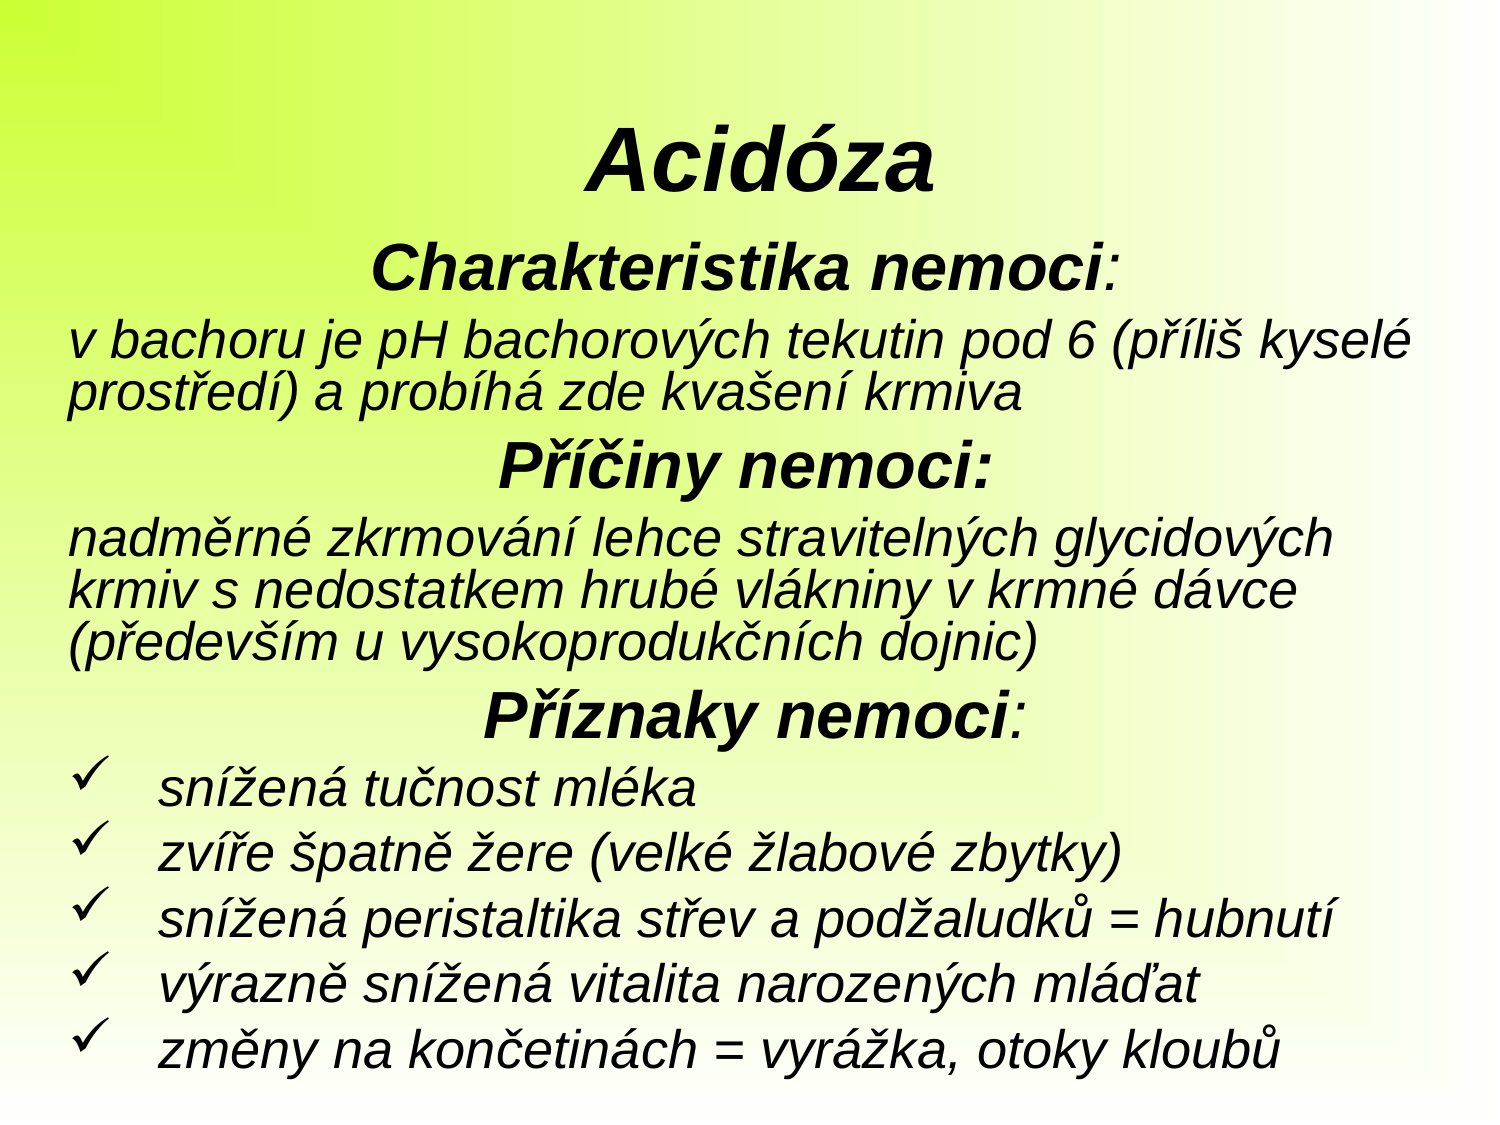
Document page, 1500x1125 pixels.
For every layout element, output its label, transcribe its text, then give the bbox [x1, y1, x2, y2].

text_box Charakteristika nemoci: v bachoru je pH bachorových tekutin pod 6 (příliš kyselé prostředí) a probíhá zde kvašení krmiva Příčiny nemoci: nadměrné zkrmování lehce stravitelných glycidových krmiv s nedostatkem hrubé vlákniny v krmné dávce (především u vysokoprodukčních dojnic) Příznaky nemoci: snížená tučnost mléka zvíře špatně žere (velké žlabové zbytky) snížená peristaltika střev a podžaludků = hubnutí výrazně snížená vitalita narozených mláďat změny na končetinách = vyrážka, otoky kloubů [53, 231, 1459, 1095]
title Acidóza [123, 90, 1399, 221]
picture [0, 0, 1500, 1125]
